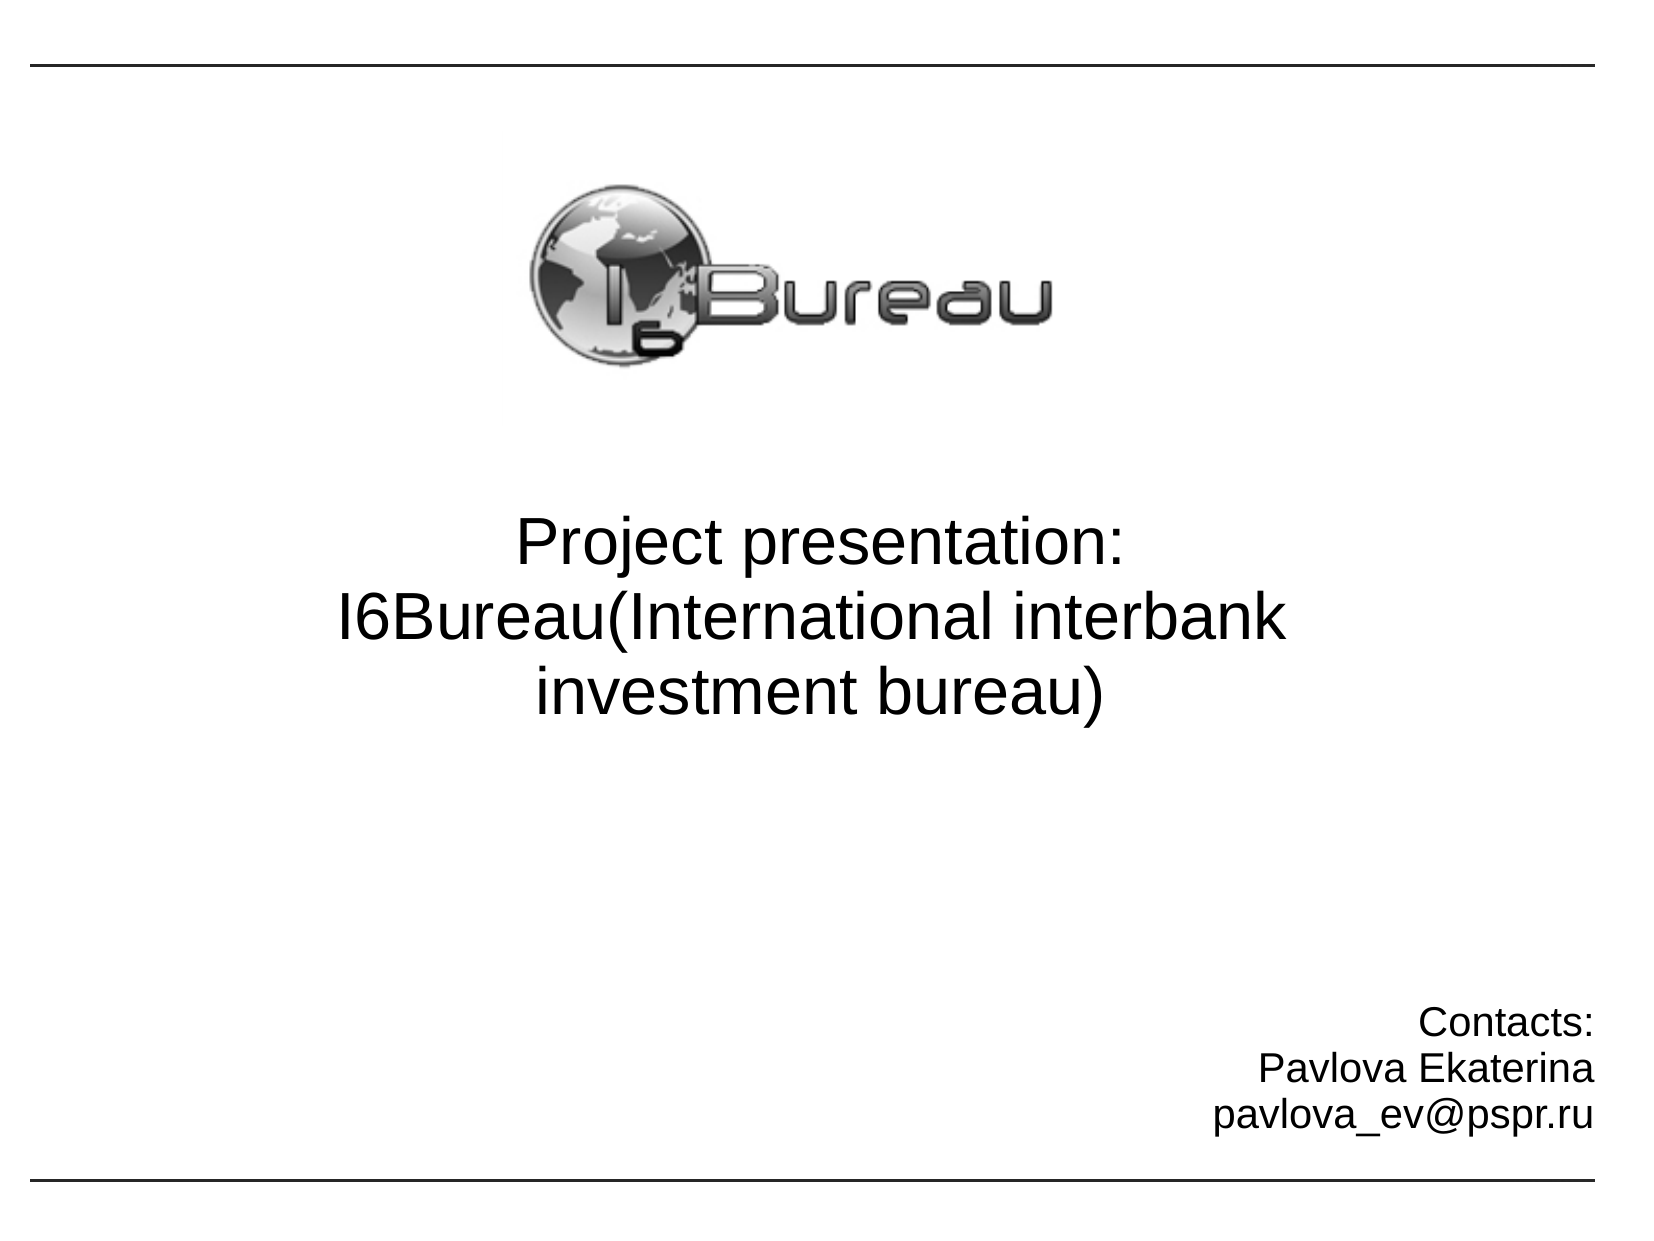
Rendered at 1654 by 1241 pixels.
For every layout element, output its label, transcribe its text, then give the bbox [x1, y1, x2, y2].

title Contacts: Pavlova Ekaterina pavlova_ev@pspr.ru [590, 997, 1595, 1139]
title Project presentation: I6Bureau(International interbank investment bureau) [76, 391, 1565, 916]
picture [501, 131, 1117, 391]
